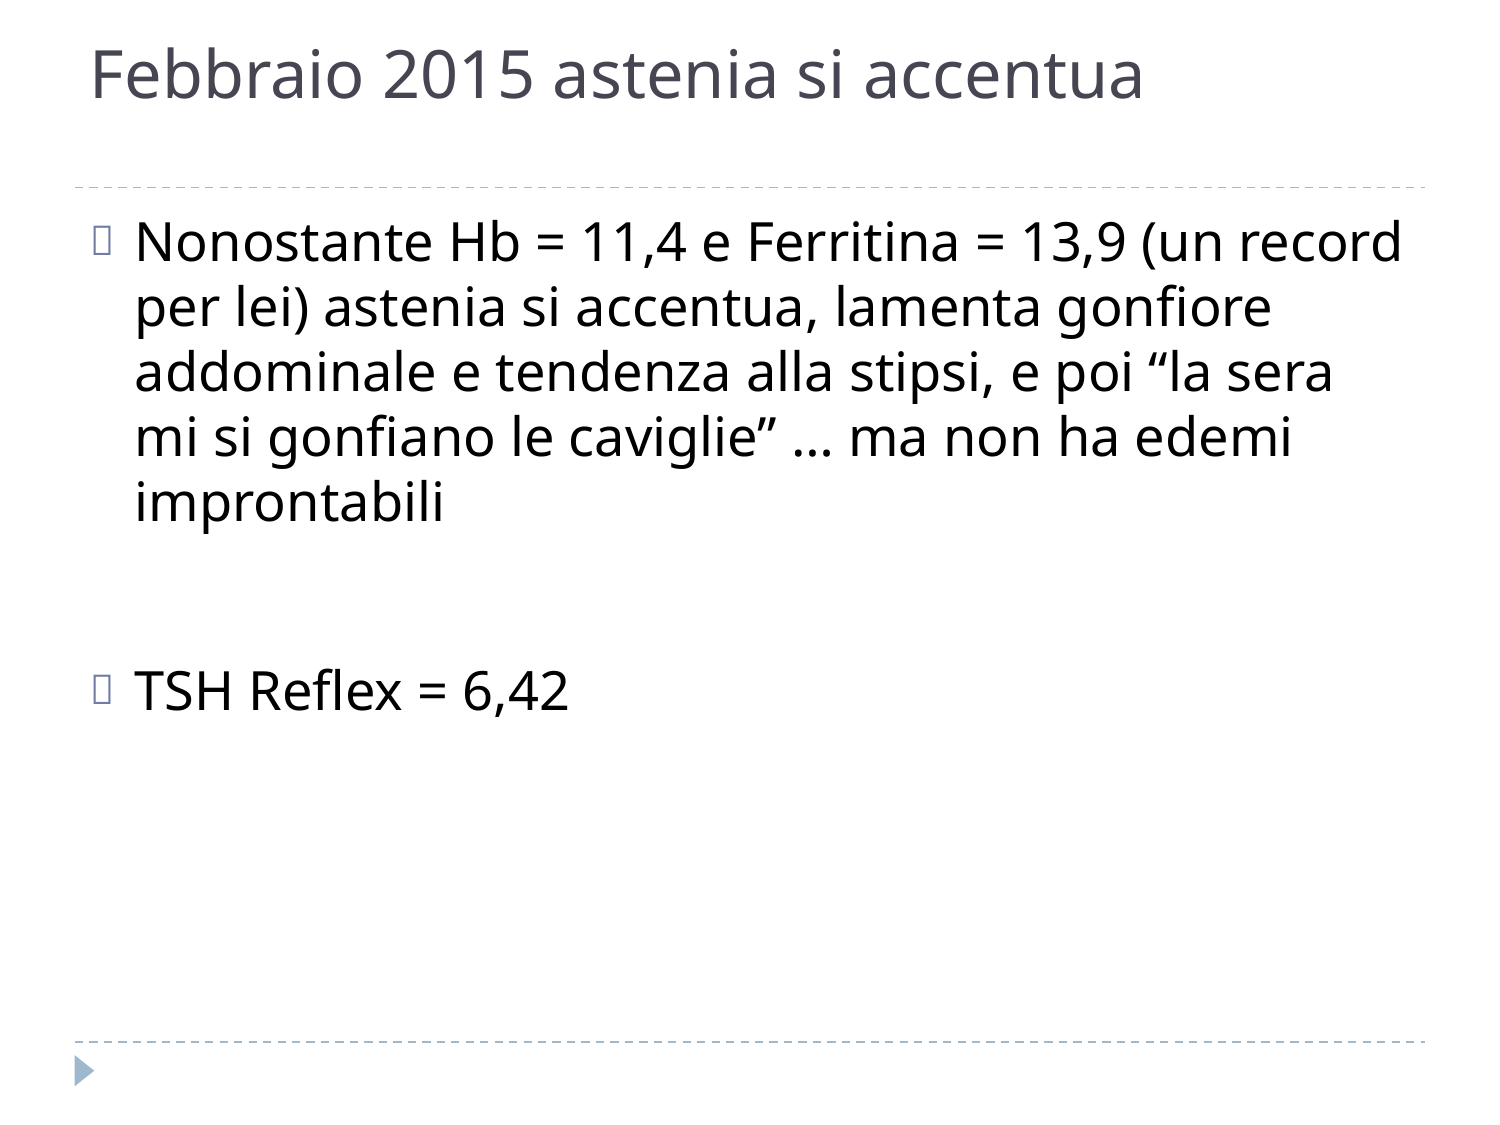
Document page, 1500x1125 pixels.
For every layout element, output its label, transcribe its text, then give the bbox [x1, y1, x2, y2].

title Febbraio 2015 astenia si accentua [75, 24, 1425, 188]
list Nonostante Hb = 11,4 e Ferritina = 13,9 (un record per lei) astenia si accentua, lamenta gonfiore addominale e tendenza alla stipsi, e poi “la sera mi si gonfiano le caviglie” … ma non ha edemi improntabili TSH Reflex = 6,42 [75, 200, 1425, 1010]
